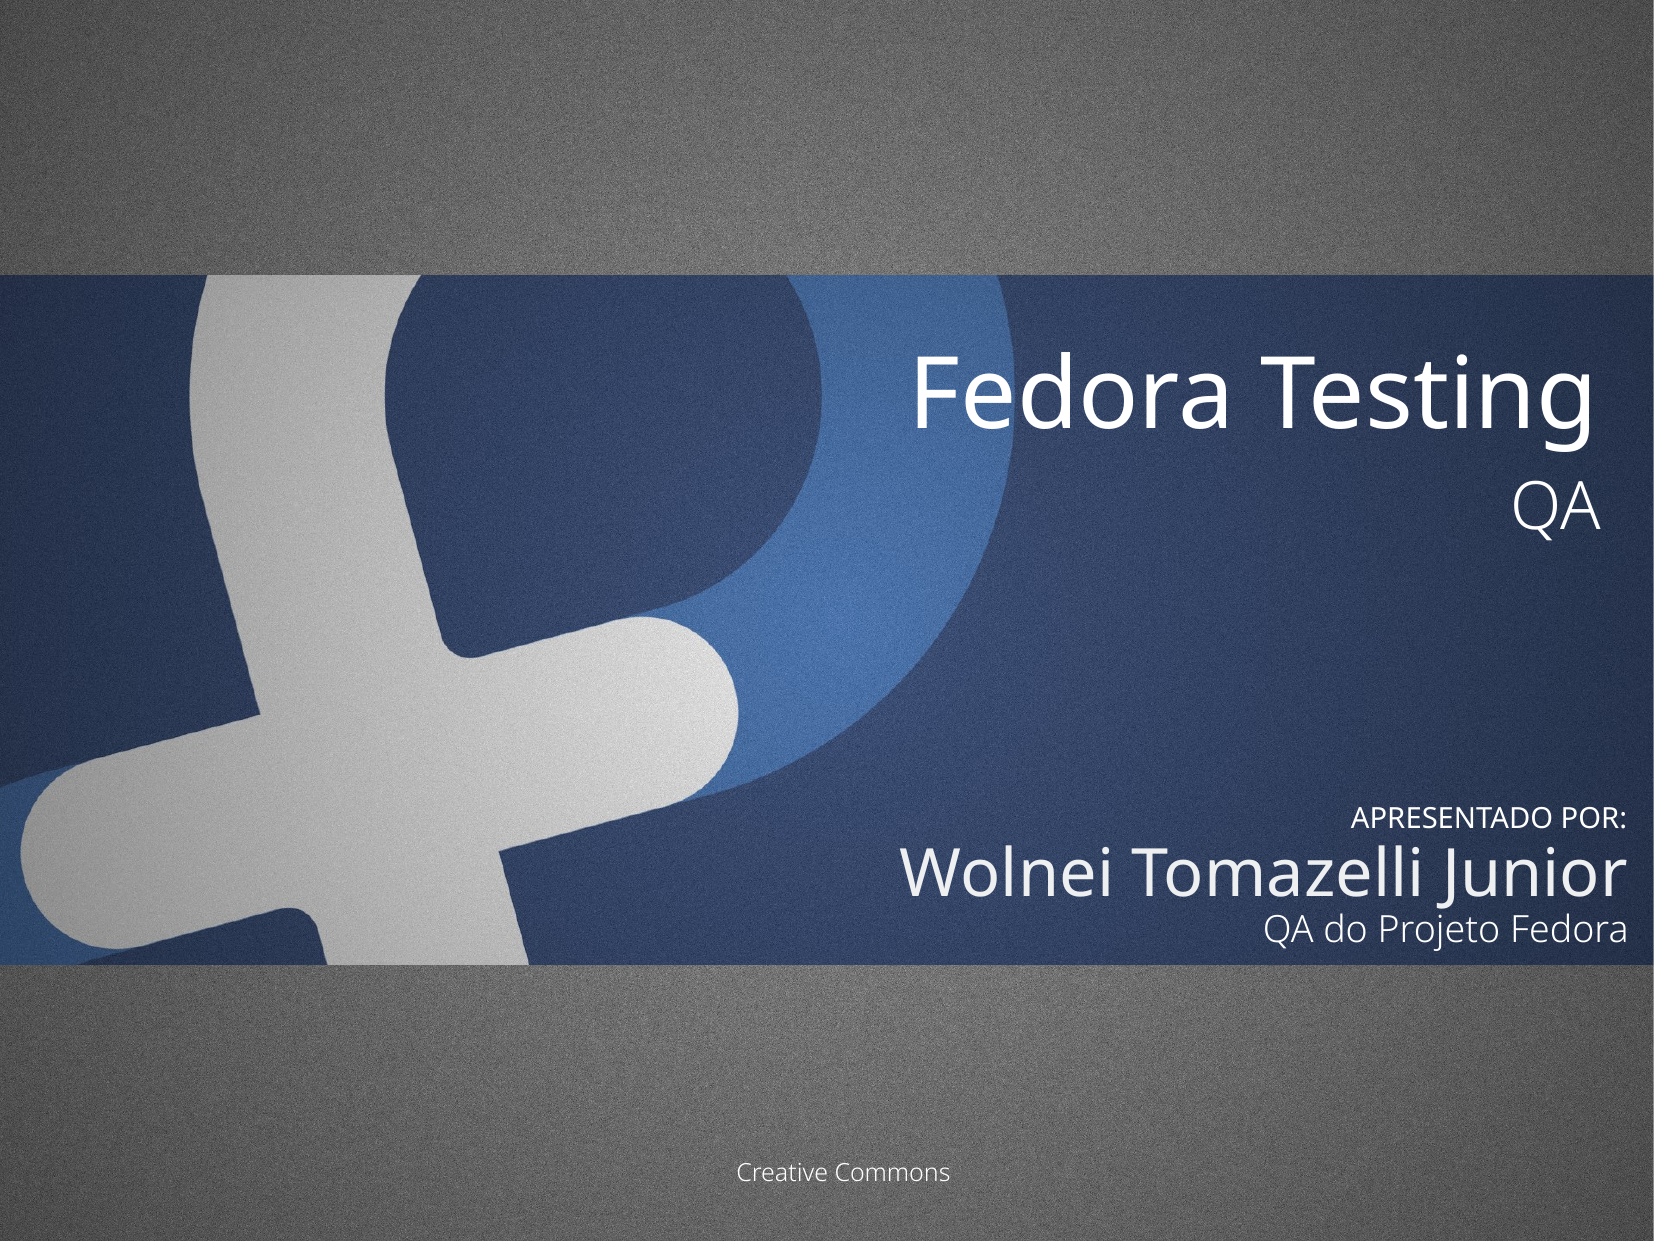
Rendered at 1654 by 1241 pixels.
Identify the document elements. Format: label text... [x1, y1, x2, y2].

picture [0, 0, 1654, 1241]
text_box APRESENTADO POR: [826, 790, 1642, 861]
text_box QA do Projeto Fedora [561, 893, 1644, 964]
text_box Wolnei Tomazelli Junior [570, 829, 1644, 893]
subtitle QA [442, 457, 1601, 621]
text_box Creative Commons [75, 1126, 1613, 1197]
title Fedora Testing [248, 330, 1599, 449]
